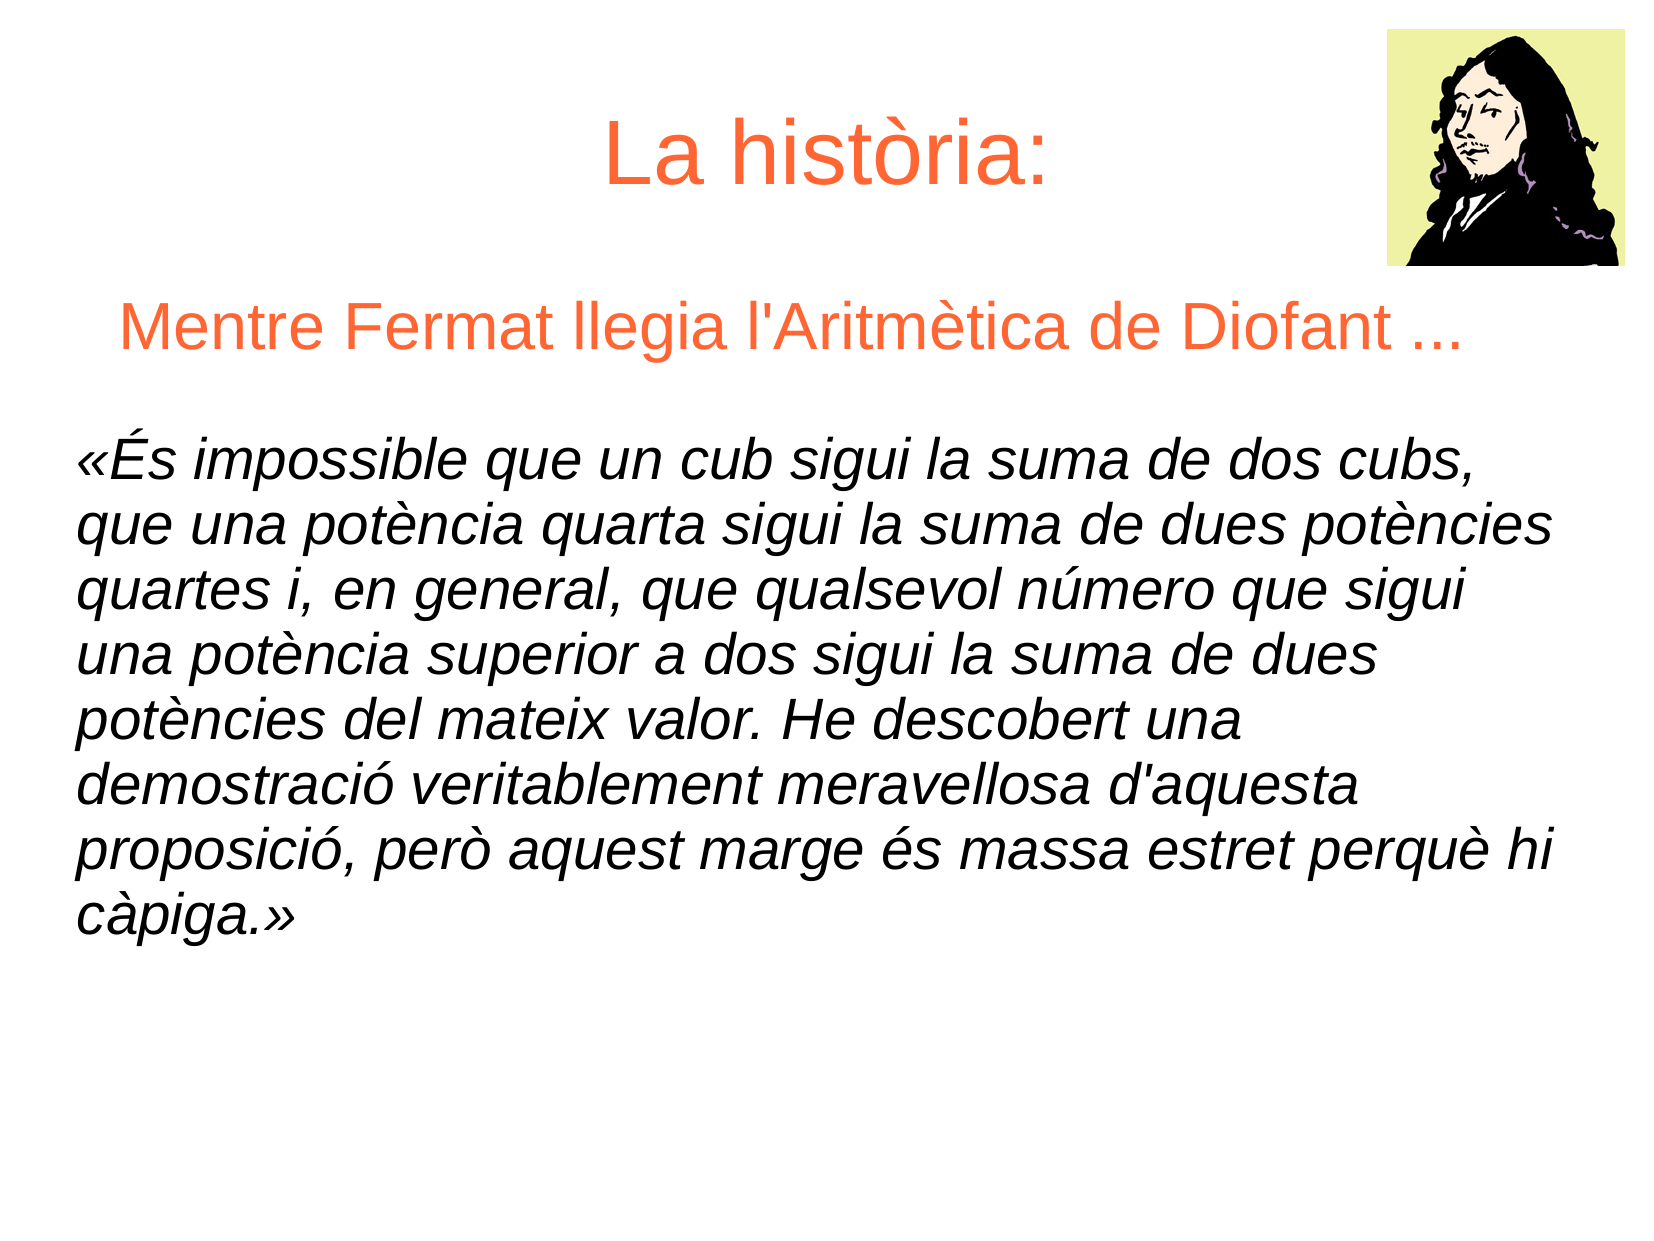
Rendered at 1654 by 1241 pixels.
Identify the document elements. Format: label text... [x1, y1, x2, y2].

subtitle Mentre Fermat llegia l'Aritmètica de Diofant ... [118, 238, 1595, 414]
picture [1387, 29, 1625, 266]
title La història: [82, 49, 1387, 257]
text_box «És impossible que un cub sigui la suma de dos cubs, que una potència quarta sigui la suma de dues potències quartes i, en general, que qualsevol número que sigui una potència superior a dos sigui la suma de dues potències del mateix valor. He descobert una demostració veritablement meravellosa d'aquesta proposició, però aquest marge és massa estret perquè hi càpiga.» [76, 426, 1565, 947]
